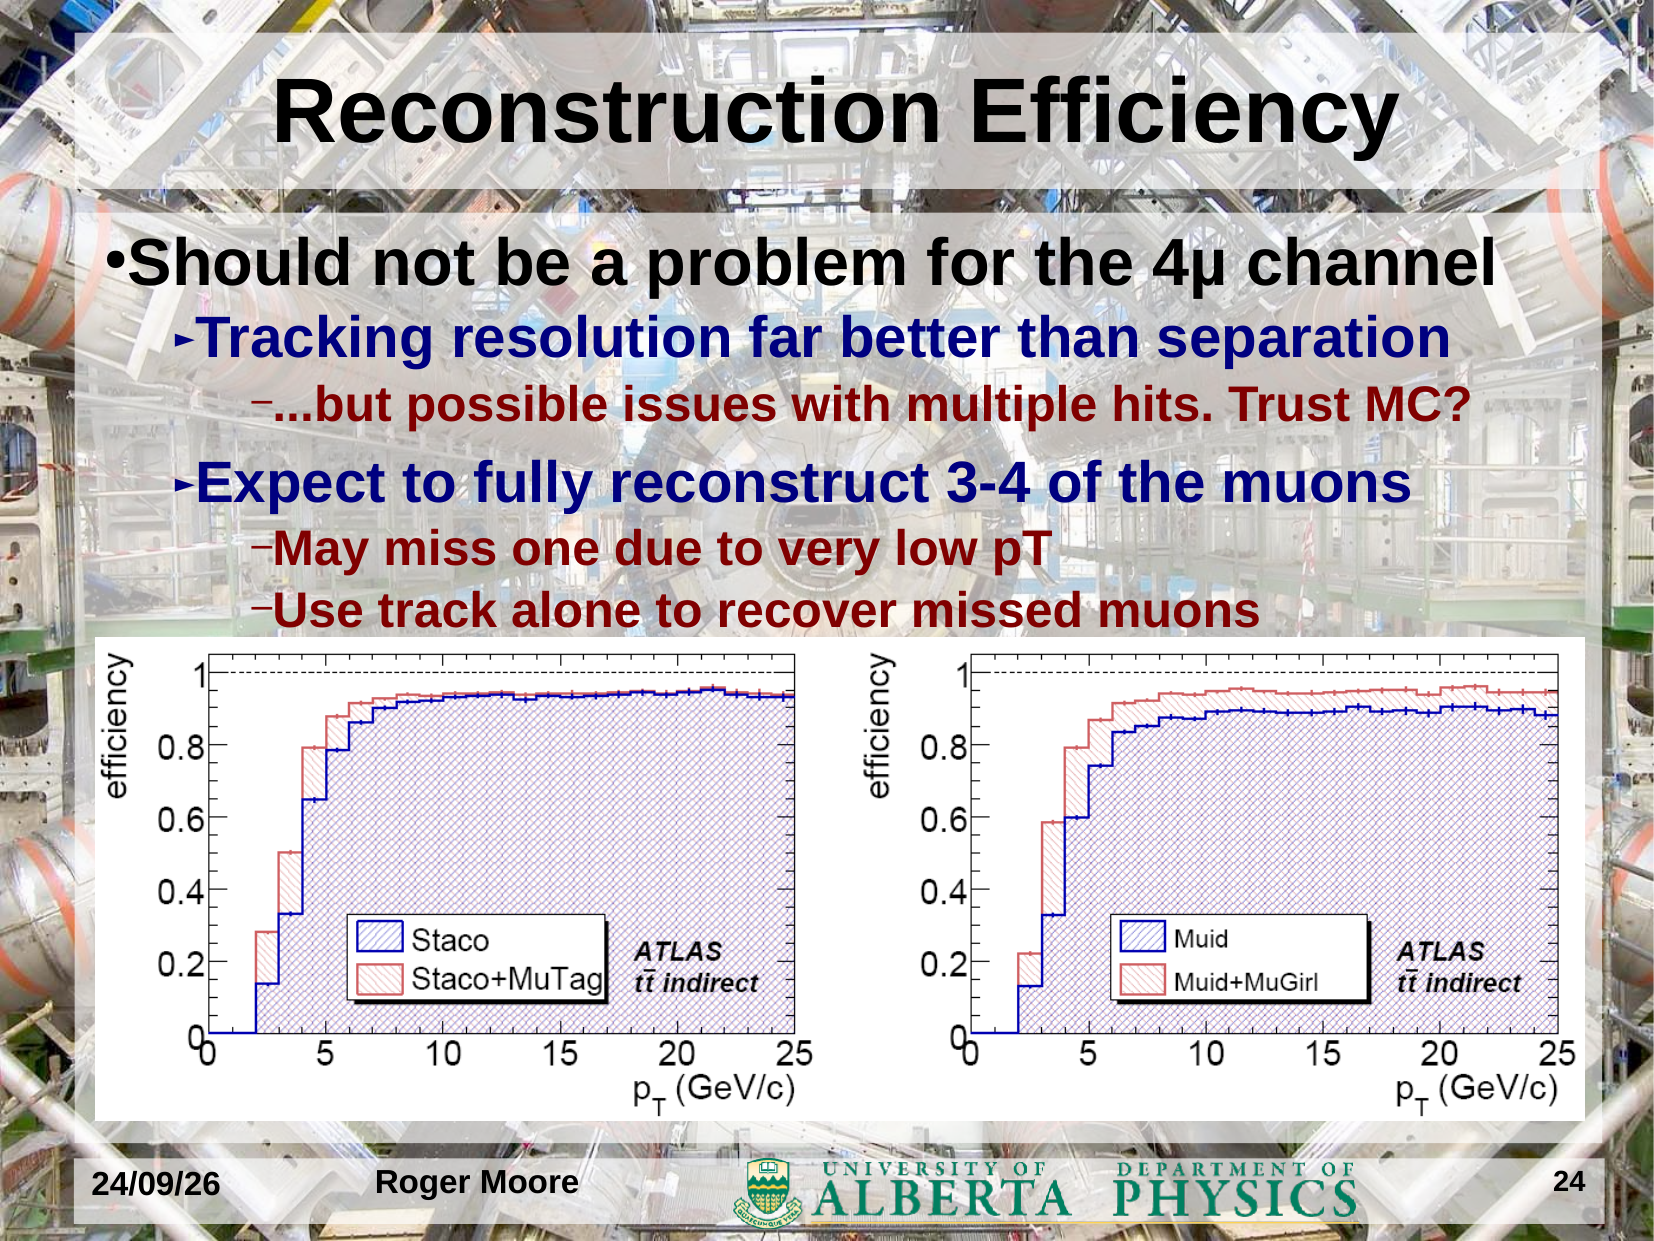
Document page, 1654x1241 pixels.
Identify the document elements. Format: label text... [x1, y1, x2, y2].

list Should not be a problem for the 4µ channel Tracking resolution far better than separation ...but possible issues with multiple hits. Trust MC? Expect to fully reconstruct 3-4 of the muons May miss one due to very low pT Use track alone to recover missed muons [74, 212, 1603, 1144]
title Reconstruction Efficiency [74, 32, 1600, 189]
picture [0, 0, 1654, 1241]
